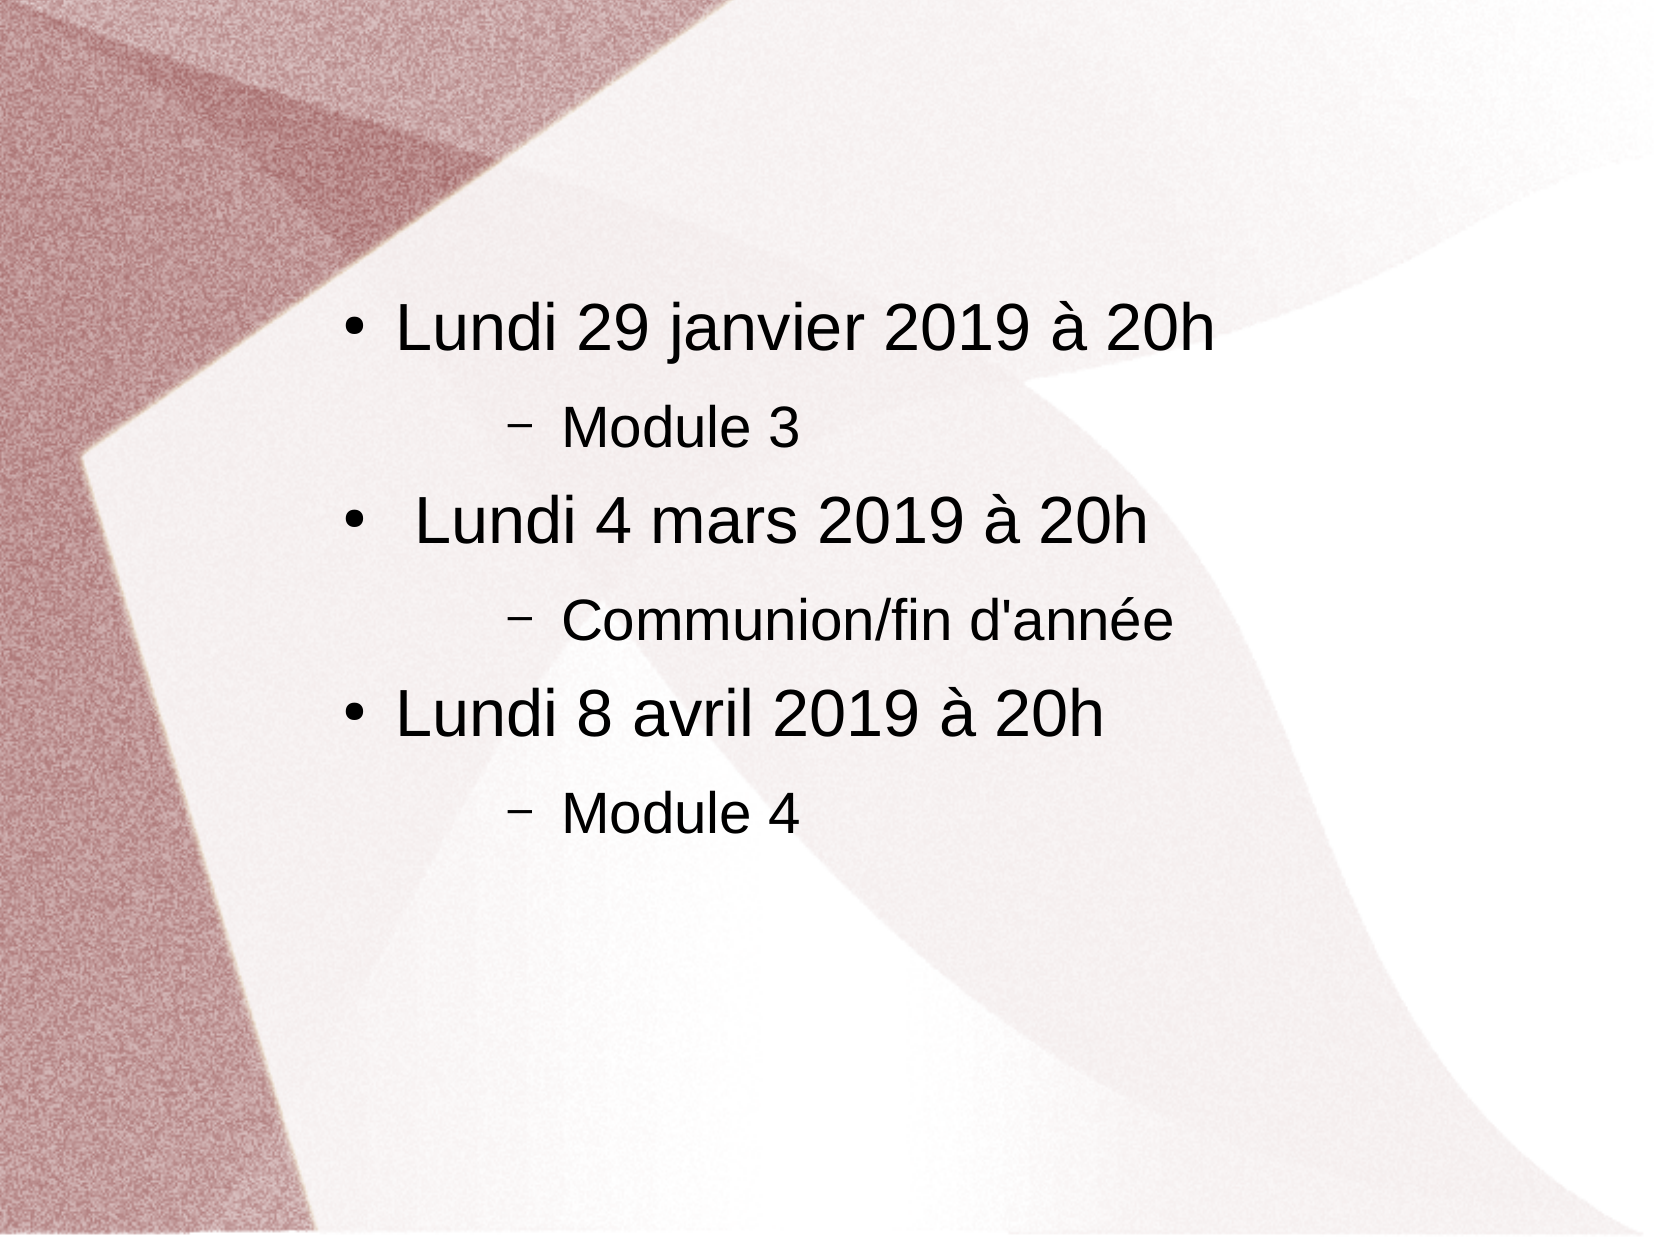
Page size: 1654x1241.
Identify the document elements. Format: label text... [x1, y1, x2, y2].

picture [0, 0, 1654, 1241]
list Lundi 29 janvier 2019 à 20h Module 3 Lundi 4 mars 2019 à 20h Communion/fin d'année Lundi 8 avril 2019 à 20h Module 4 [324, 290, 1601, 916]
